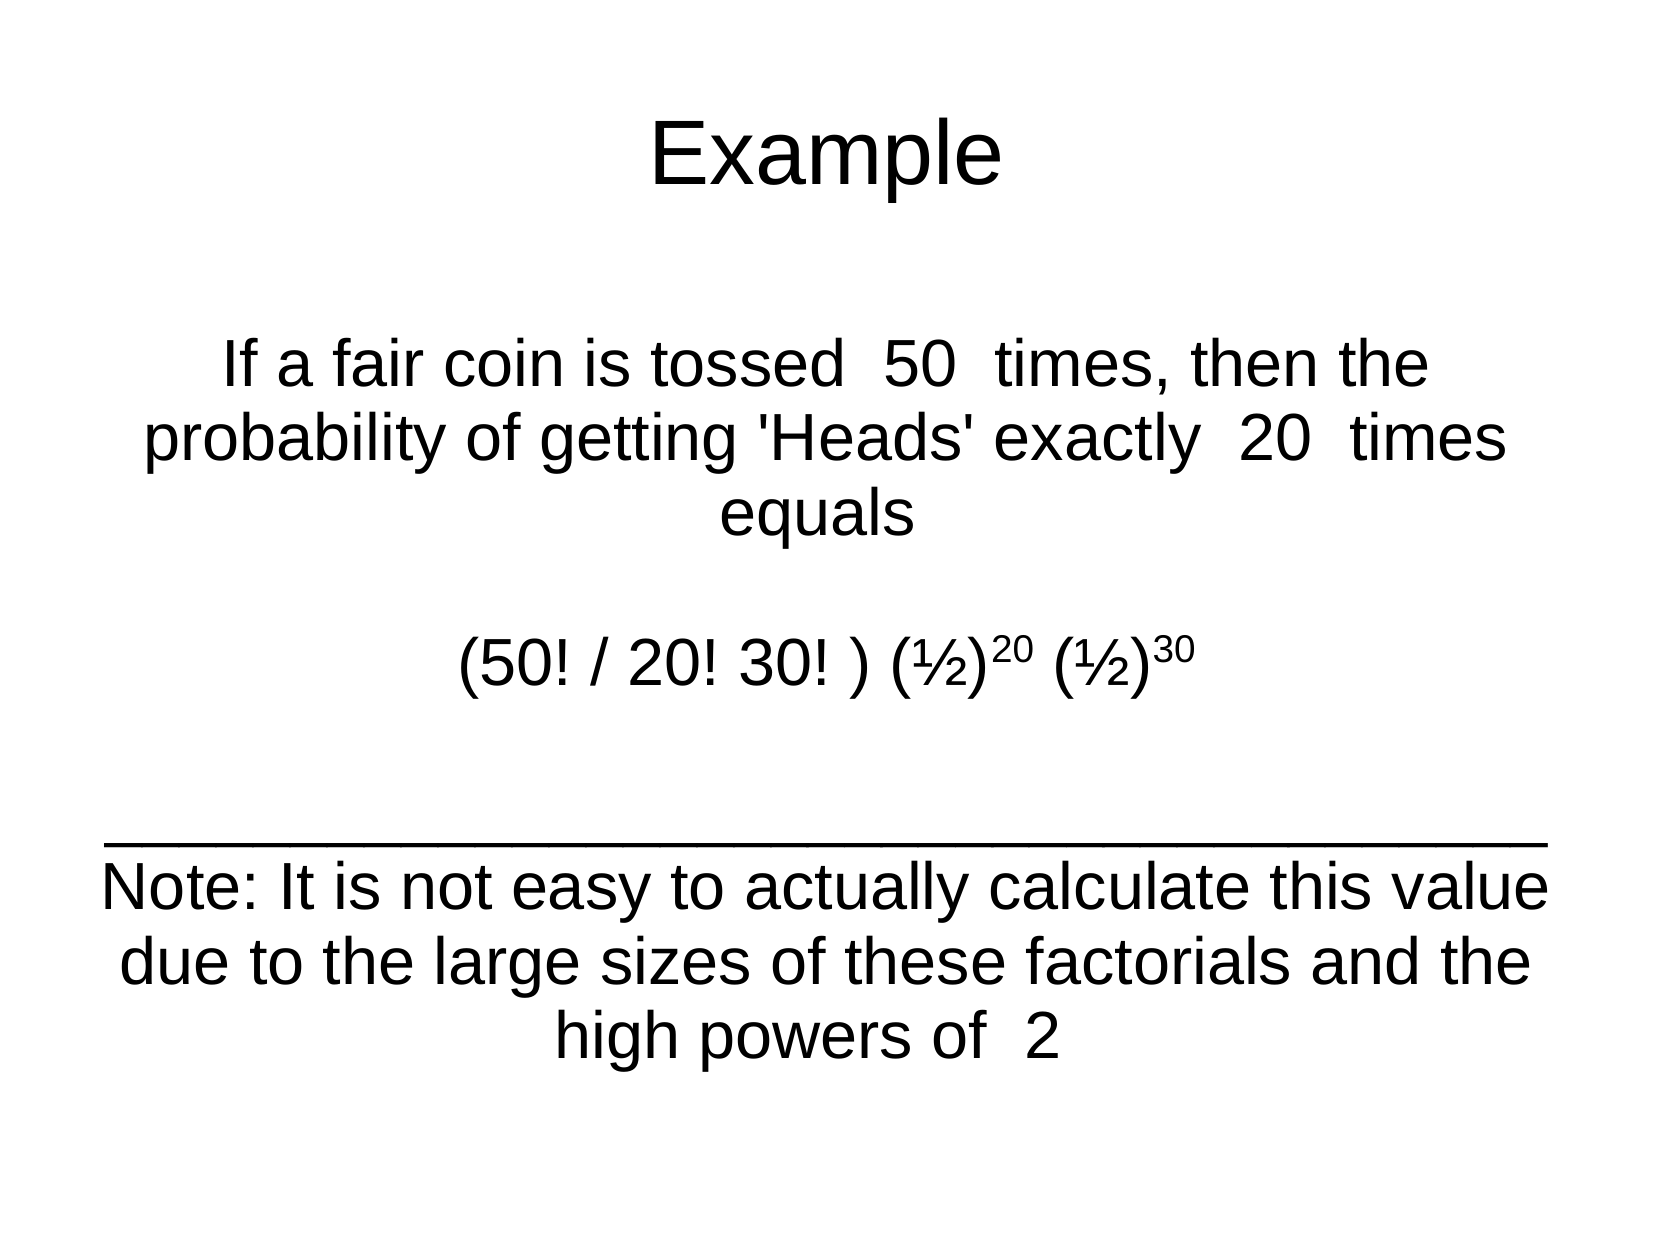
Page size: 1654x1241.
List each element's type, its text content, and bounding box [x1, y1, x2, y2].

subtitle If a fair coin is tossed 50 times, then the probability of getting 'Heads' exactly 20 times equals (50! / 20! 30! ) (½)20 (½)30 _______________________________________ Note: It is not easy to actually calculate this value due to the large sizes of these factorials and the high powers of 2 [82, 297, 1571, 1102]
title Example [82, 56, 1571, 250]
